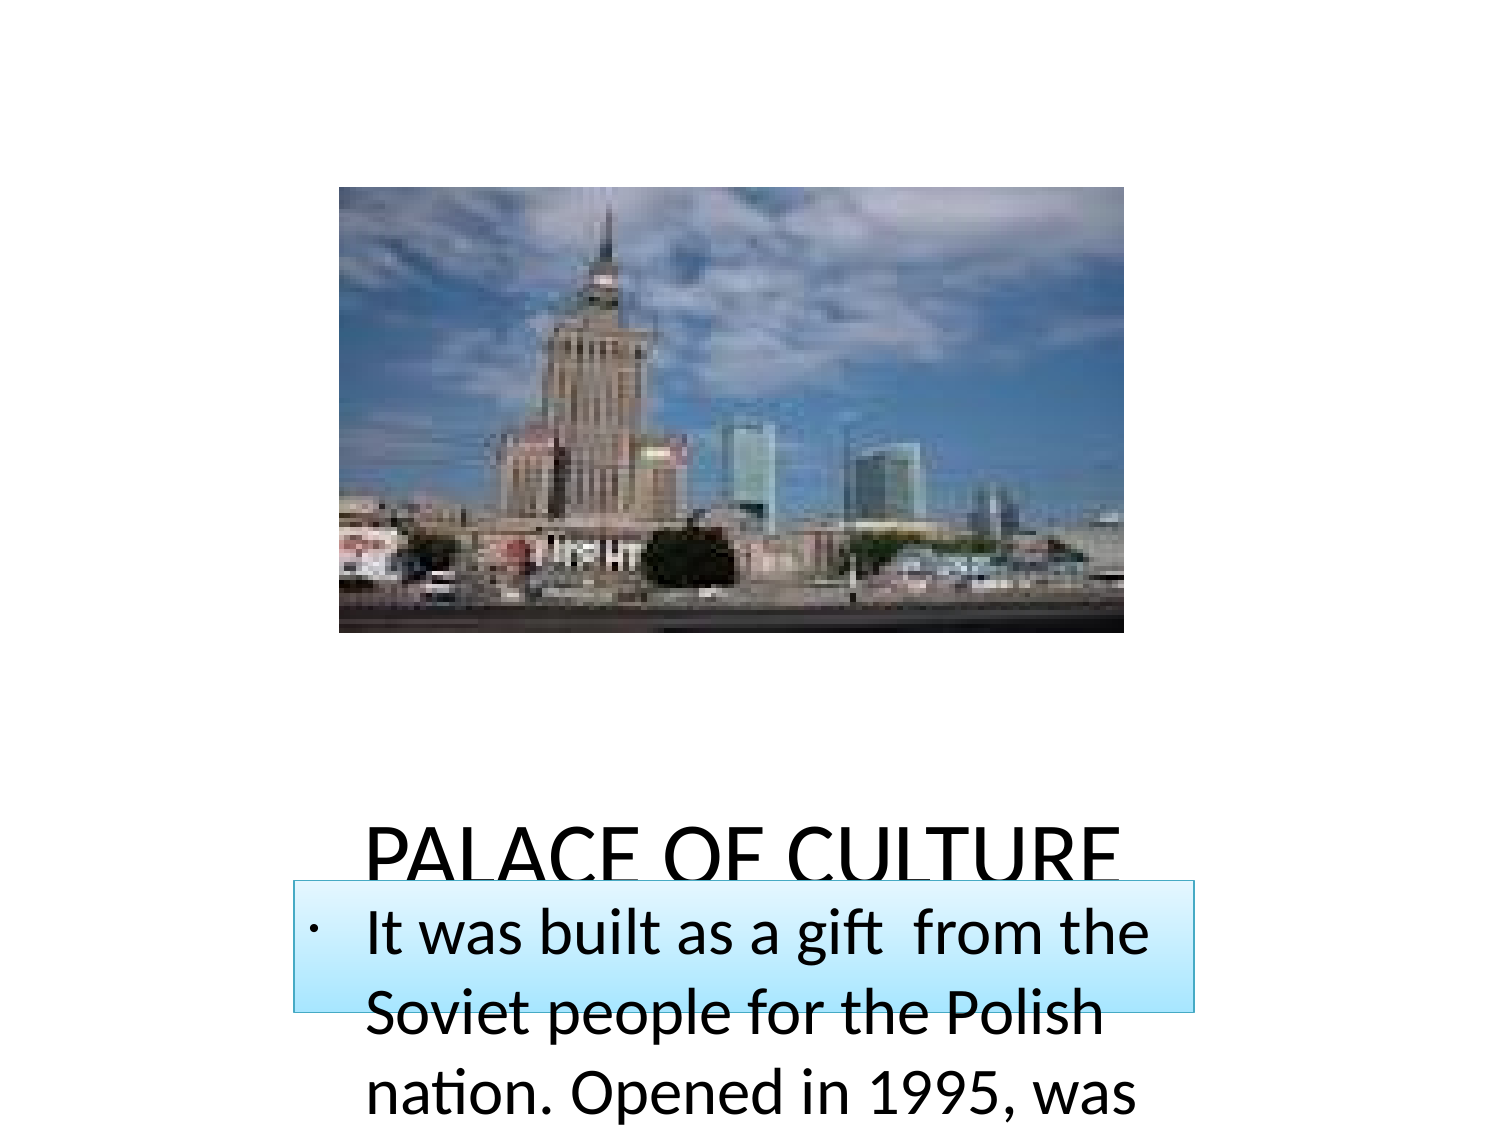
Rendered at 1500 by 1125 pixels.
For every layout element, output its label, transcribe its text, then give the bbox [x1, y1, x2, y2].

title PALACE OF CULTURE [294, 787, 1194, 880]
picture [339, 187, 1124, 633]
list It was built as a gift from the Soviet people for the Polish nation. Opened in 1995, was built in three years by the architect Leo Rudniewa. Currently,there is a hall og Congress , the Museum of Technology, bookstores , cinema,etc [294, 880, 1194, 1013]
